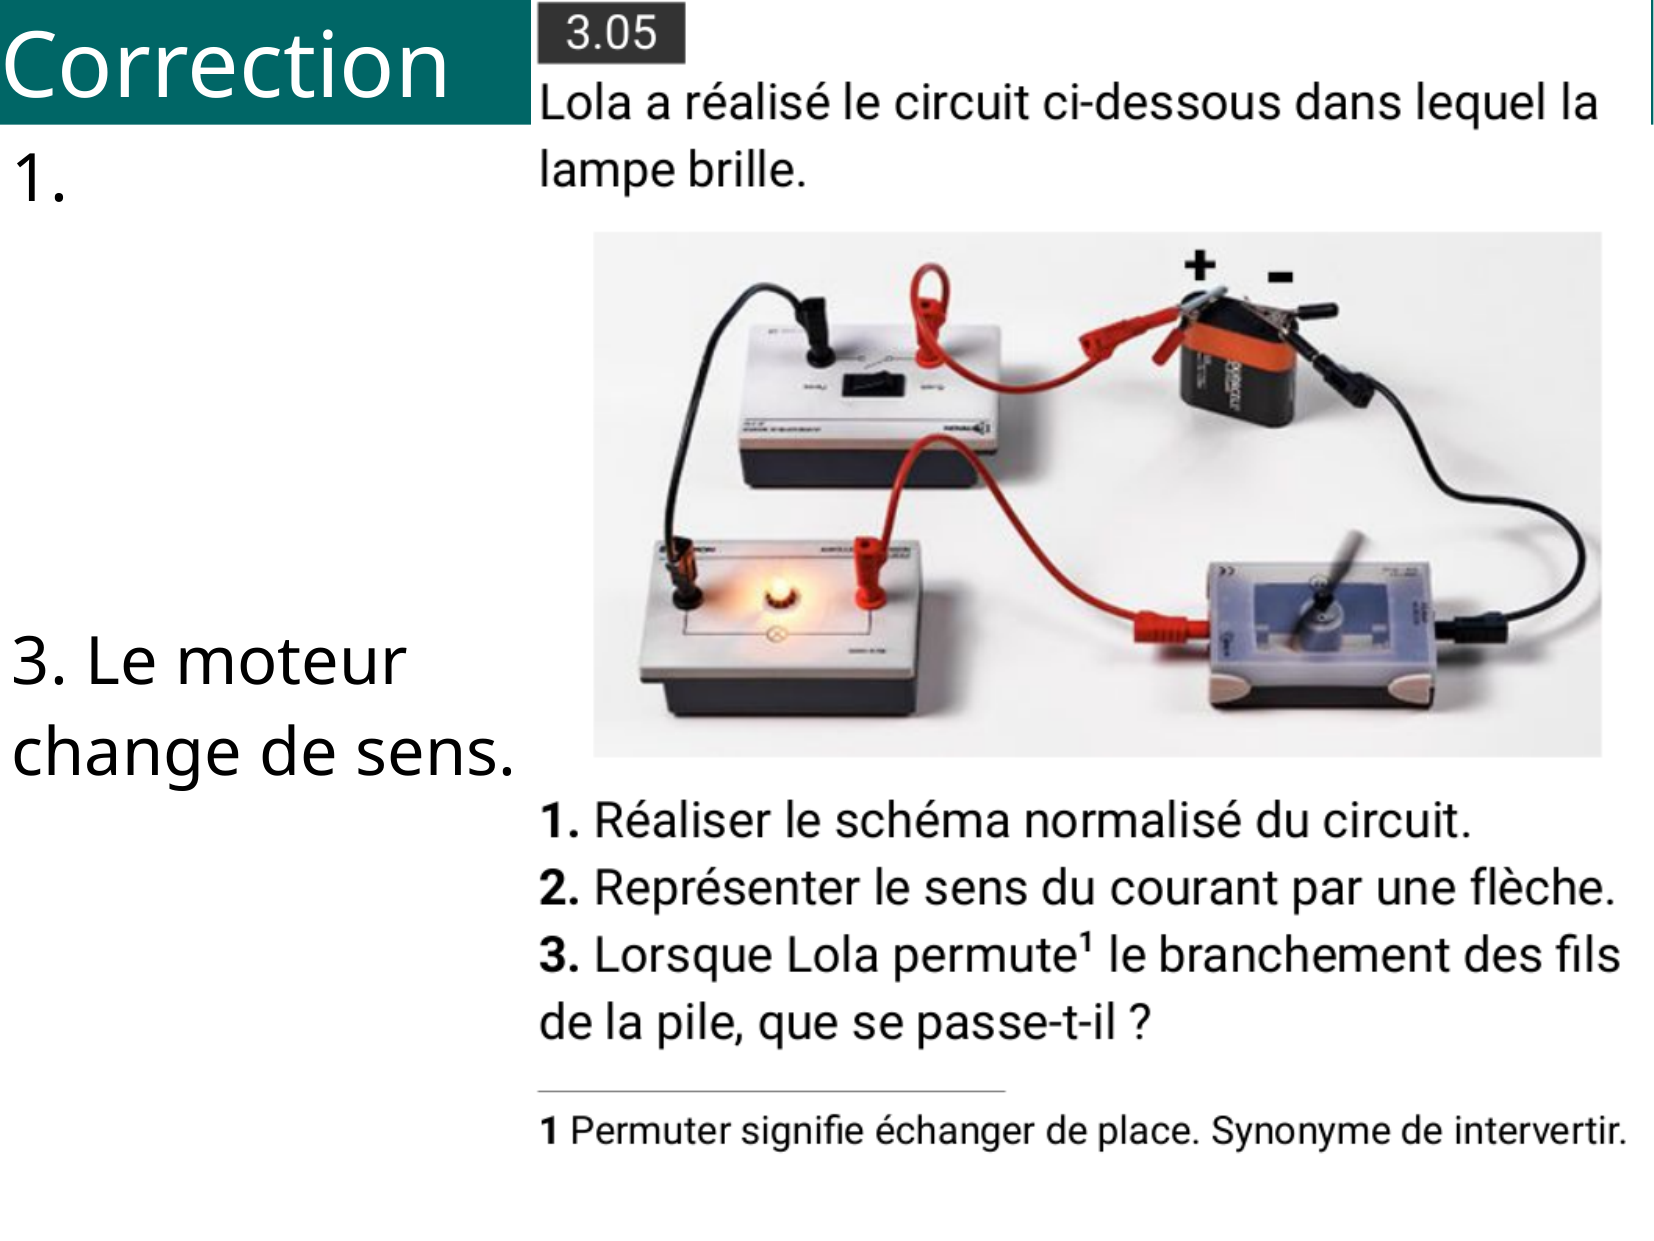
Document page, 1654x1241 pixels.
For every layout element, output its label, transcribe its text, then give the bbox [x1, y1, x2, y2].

list 1. 3. Le moteur change de sens. [11, 129, 1642, 1229]
picture [531, 0, 1651, 1166]
title Correction [0, 8, 531, 116]
